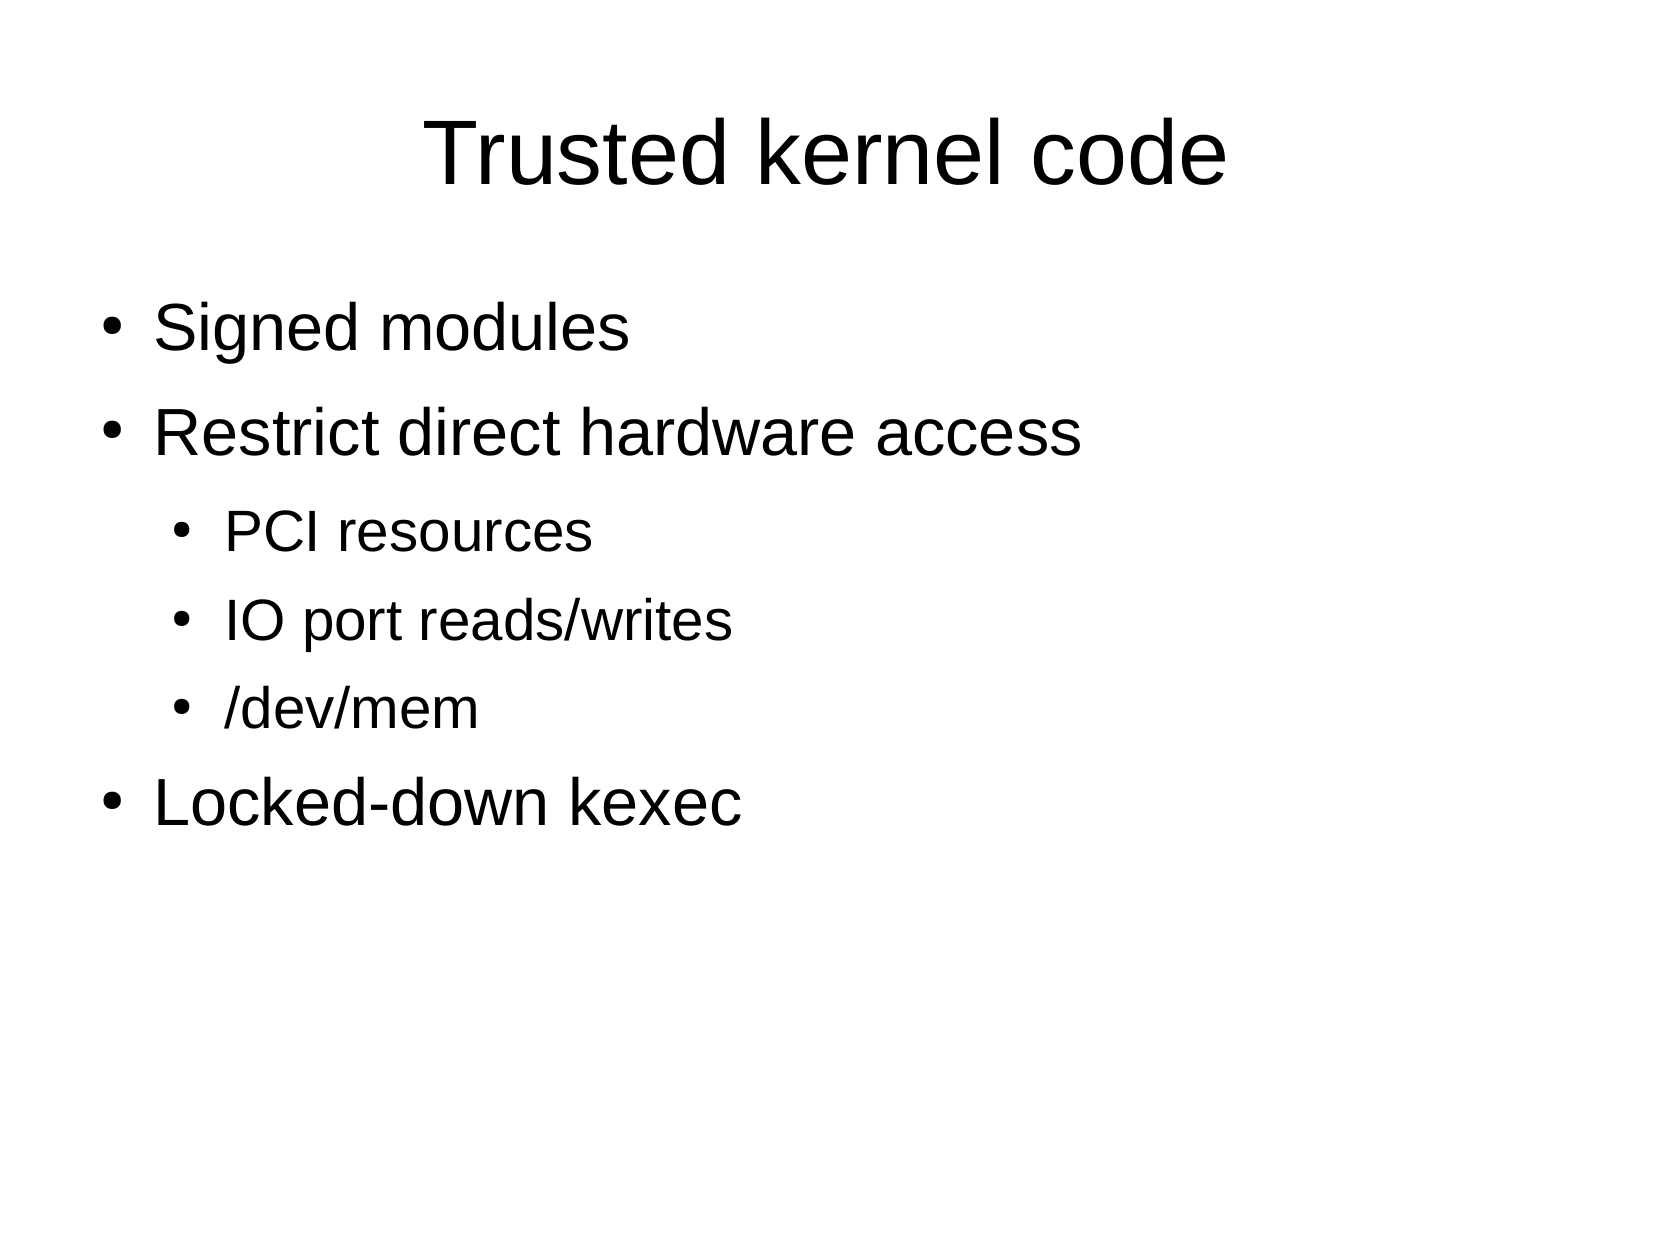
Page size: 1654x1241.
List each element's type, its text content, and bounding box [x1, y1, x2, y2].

title Trusted kernel code [82, 49, 1571, 257]
list Signed modules Restrict direct hardware access PCI resources IO port reads/writes /dev/mem Locked-down kexec [82, 290, 1571, 1109]
